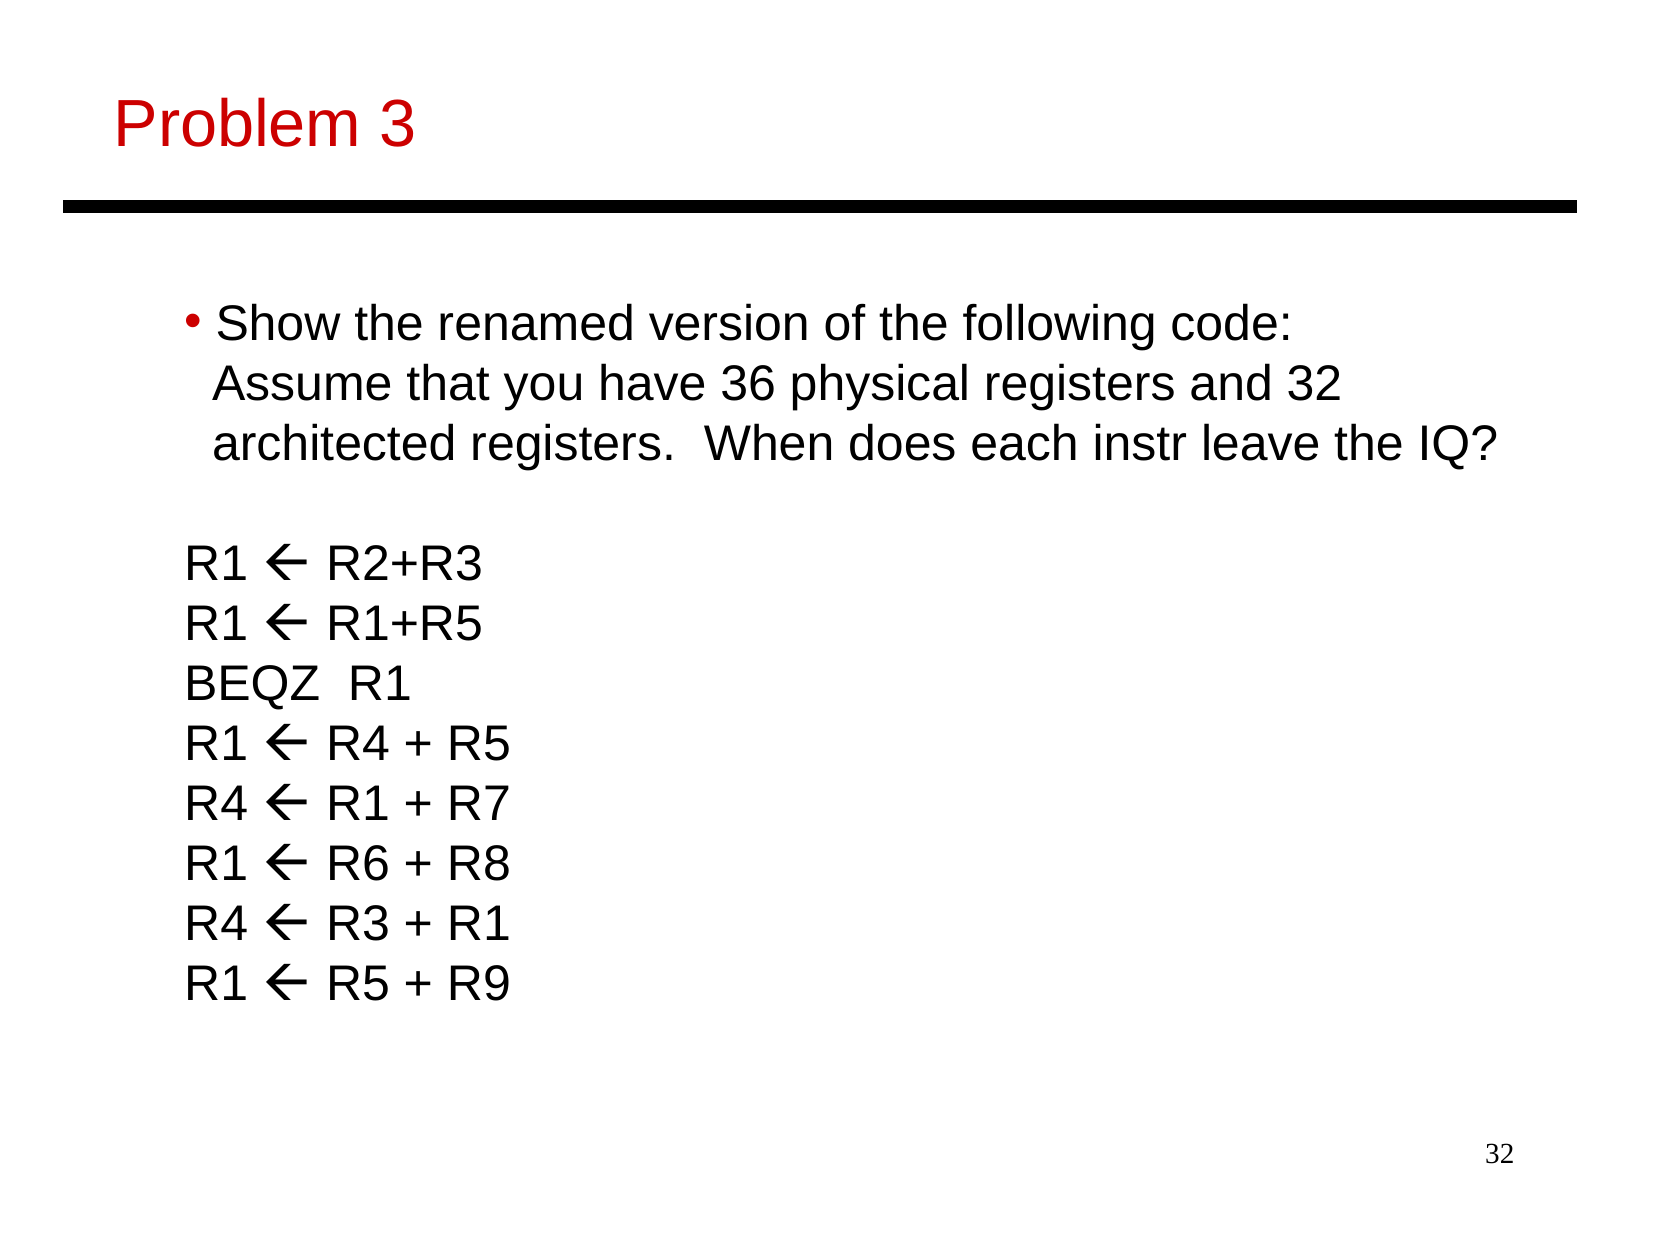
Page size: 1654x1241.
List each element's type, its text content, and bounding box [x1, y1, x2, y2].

text_box <number> [1184, 1129, 1530, 1213]
text_box Show the renamed version of the following code: Assume that you have 36 physical registers and 32 architected registers. When does each instr leave the IQ? R1  R2+R3 R1  R1+R5 BEQZ R1 R1  R4 + R5 R4  R1 + R7 R1  R6 + R8 R4  R3 + R1 R1  R5 + R9 [169, 282, 1515, 1019]
text_box Problem 3 [98, 71, 432, 168]
